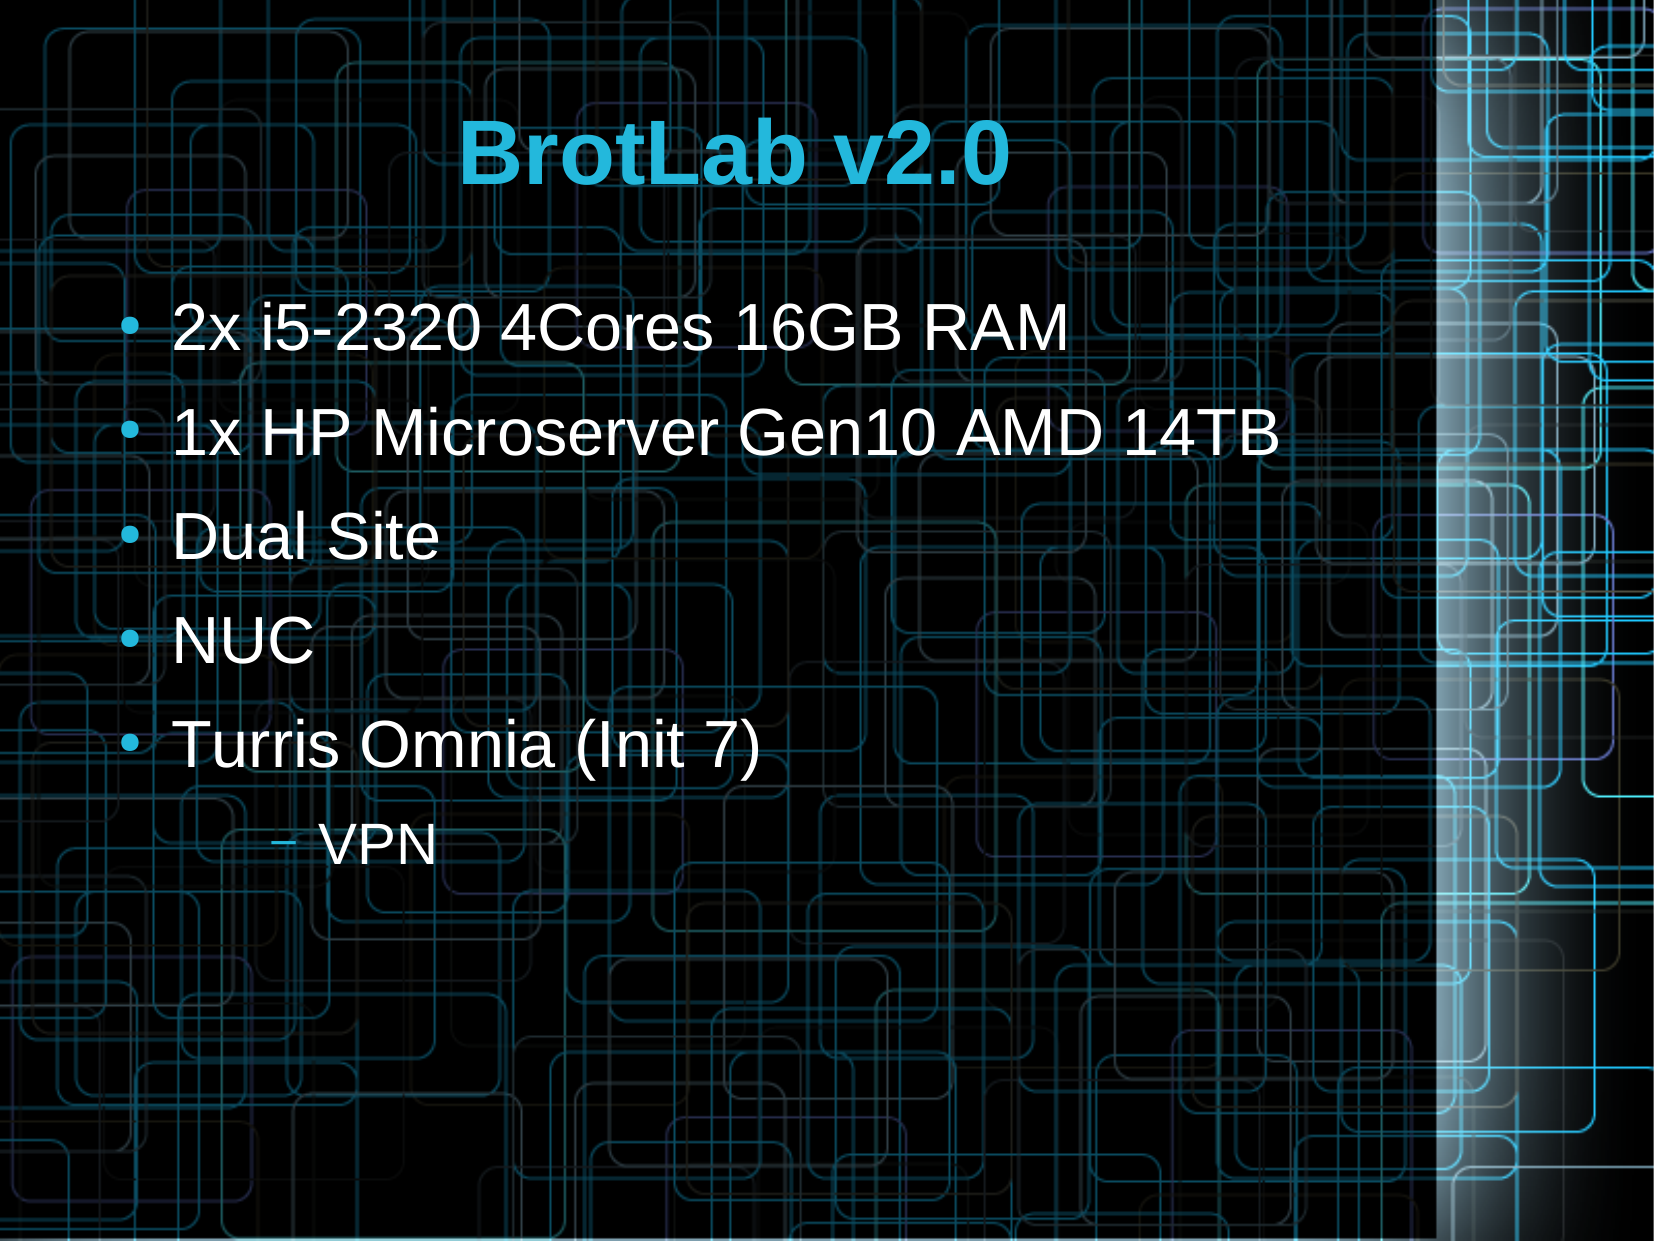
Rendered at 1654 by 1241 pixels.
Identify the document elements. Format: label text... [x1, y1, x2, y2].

title BrotLab v2.0 [82, 49, 1388, 257]
list 2x i5-2320 4Cores 16GB RAM 1x HP Microserver Gen10 AMD 14TB Dual Site NUC Turris Omnia (Init 7) VPN [82, 290, 1388, 1010]
picture [0, 0, 1654, 1241]
